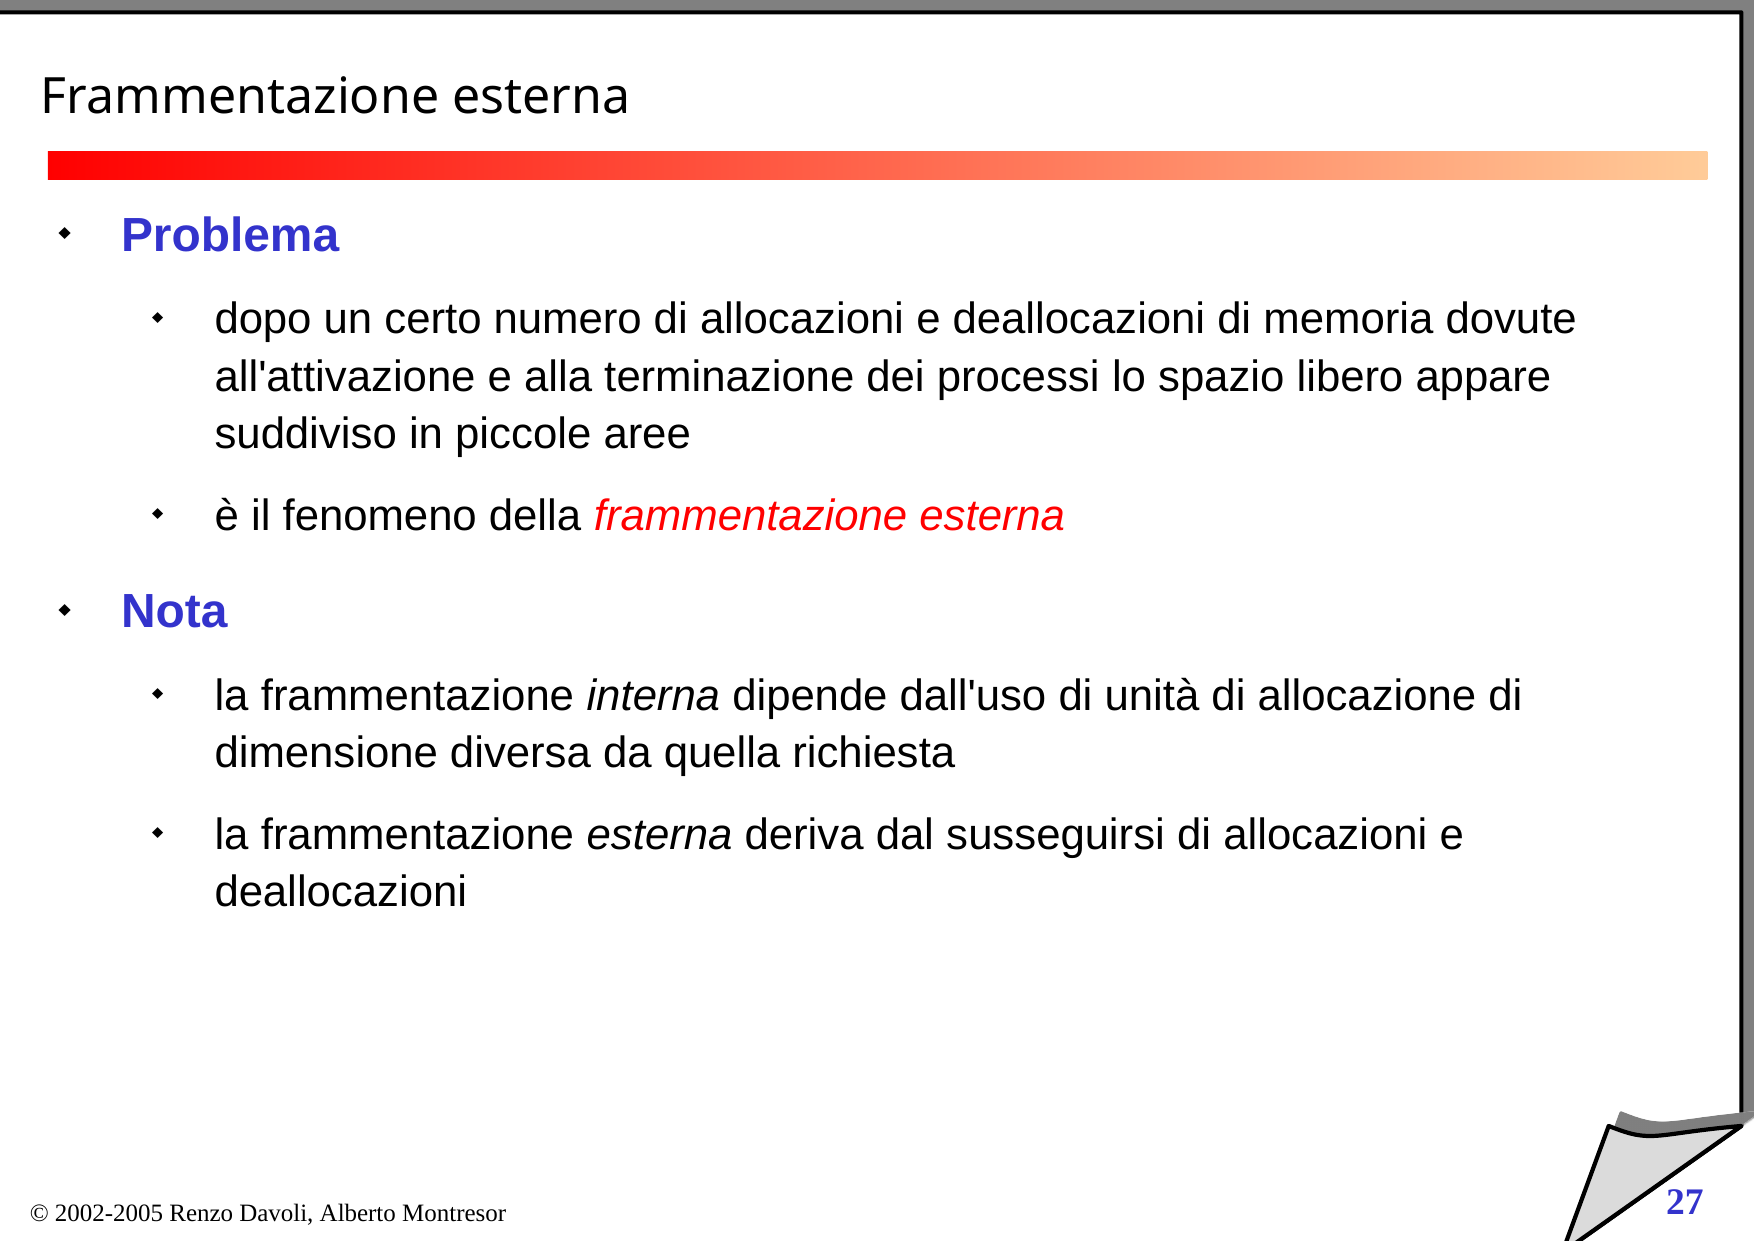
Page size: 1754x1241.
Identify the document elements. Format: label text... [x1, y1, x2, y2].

text_box MMU [750, 152, 754, 179]
list Problema dopo un certo numero di allocazioni e deallocazioni di memoria dovute all'attivazione e alla terminazione dei processi lo spazio libero appare suddiviso in piccole aree è il fenomeno della frammentazione esterna Nota la frammentazione interna dipende dall'uso di unità di allocazione di dimensione diversa da quella richiesta la frammentazione esterna deriva dal susseguirsi di allocazioni e deallocazioni [58, 206, 1696, 988]
title Frammentazione esterna [40, 49, 1714, 144]
